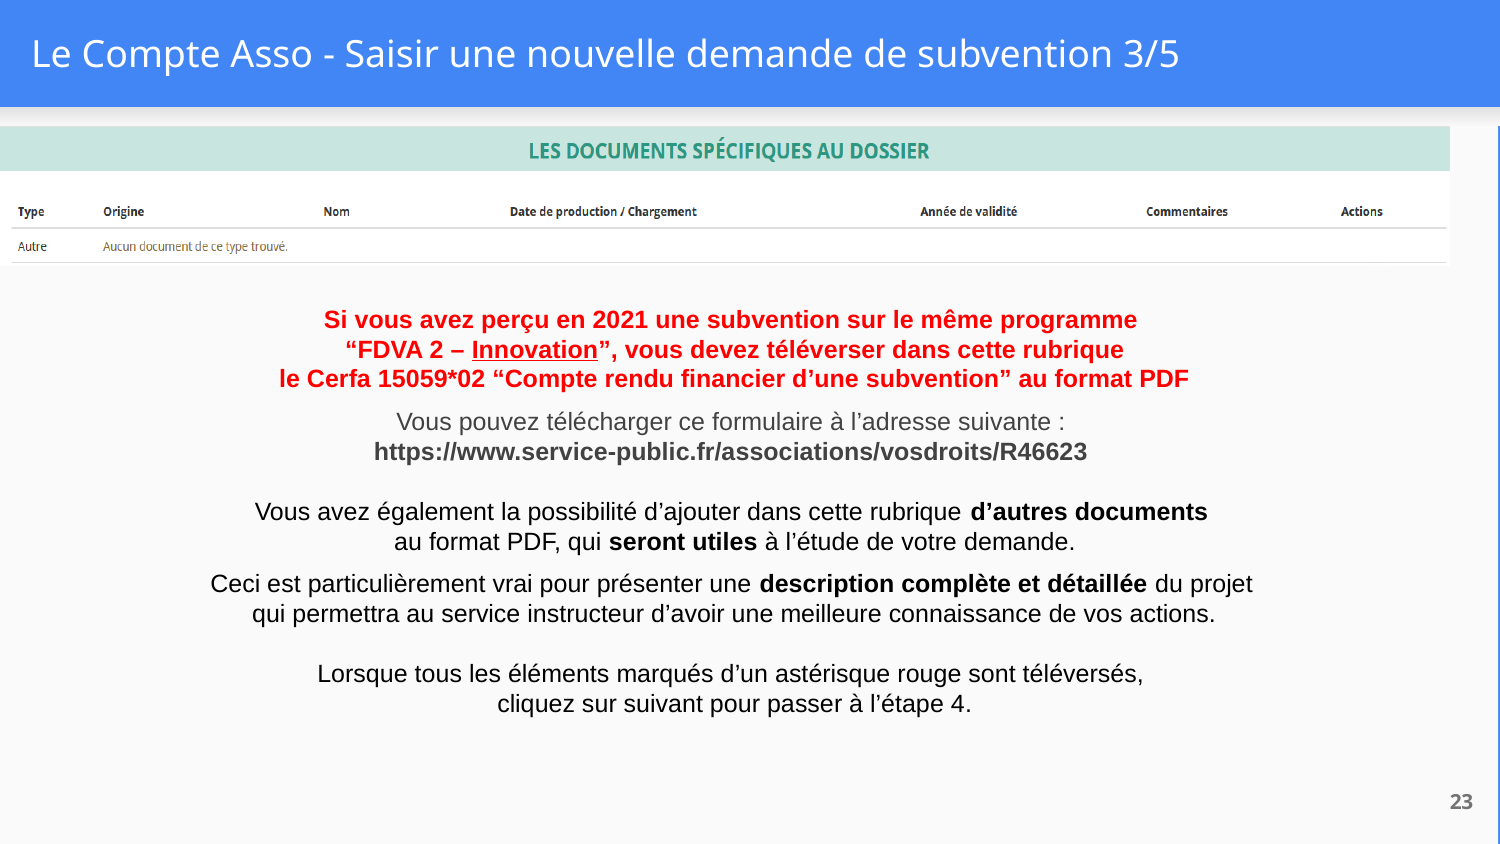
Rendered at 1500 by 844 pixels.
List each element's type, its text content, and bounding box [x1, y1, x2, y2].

text_box Si vous avez perçu en 2021 une subvention sur le même programme “FDVA 2 – Innovation”, vous devez téléverser dans cette rubrique le Cerfa 15059*02 “Compte rendu financier d’une subvention” au format PDF Vous pouvez télécharger ce formulaire à l’adresse suivante : https://www.service-public.fr/associations/vosdroits/R46623 Vous avez également la possibilité d’ajouter dans cette rubrique d’autres documents au format PDF, qui seront utiles à l’étude de votre demande. Ceci est particulièrement vrai pour présenter une description complète et détaillée du projet qui permettra au service instructeur d’avoir une meilleure connaissance de vos actions. Lorsque tous les éléments marqués d’un astérisque rouge sont téléversés, cliquez sur suivant pour passer à l’étape 4. [15, 288, 1456, 808]
slide_number <numéro> [1398, 770, 1489, 835]
title Le Compte Asso - Saisir une nouvelle demande de subvention 3/5 [16, 2, 1464, 102]
picture [0, 126, 1450, 266]
